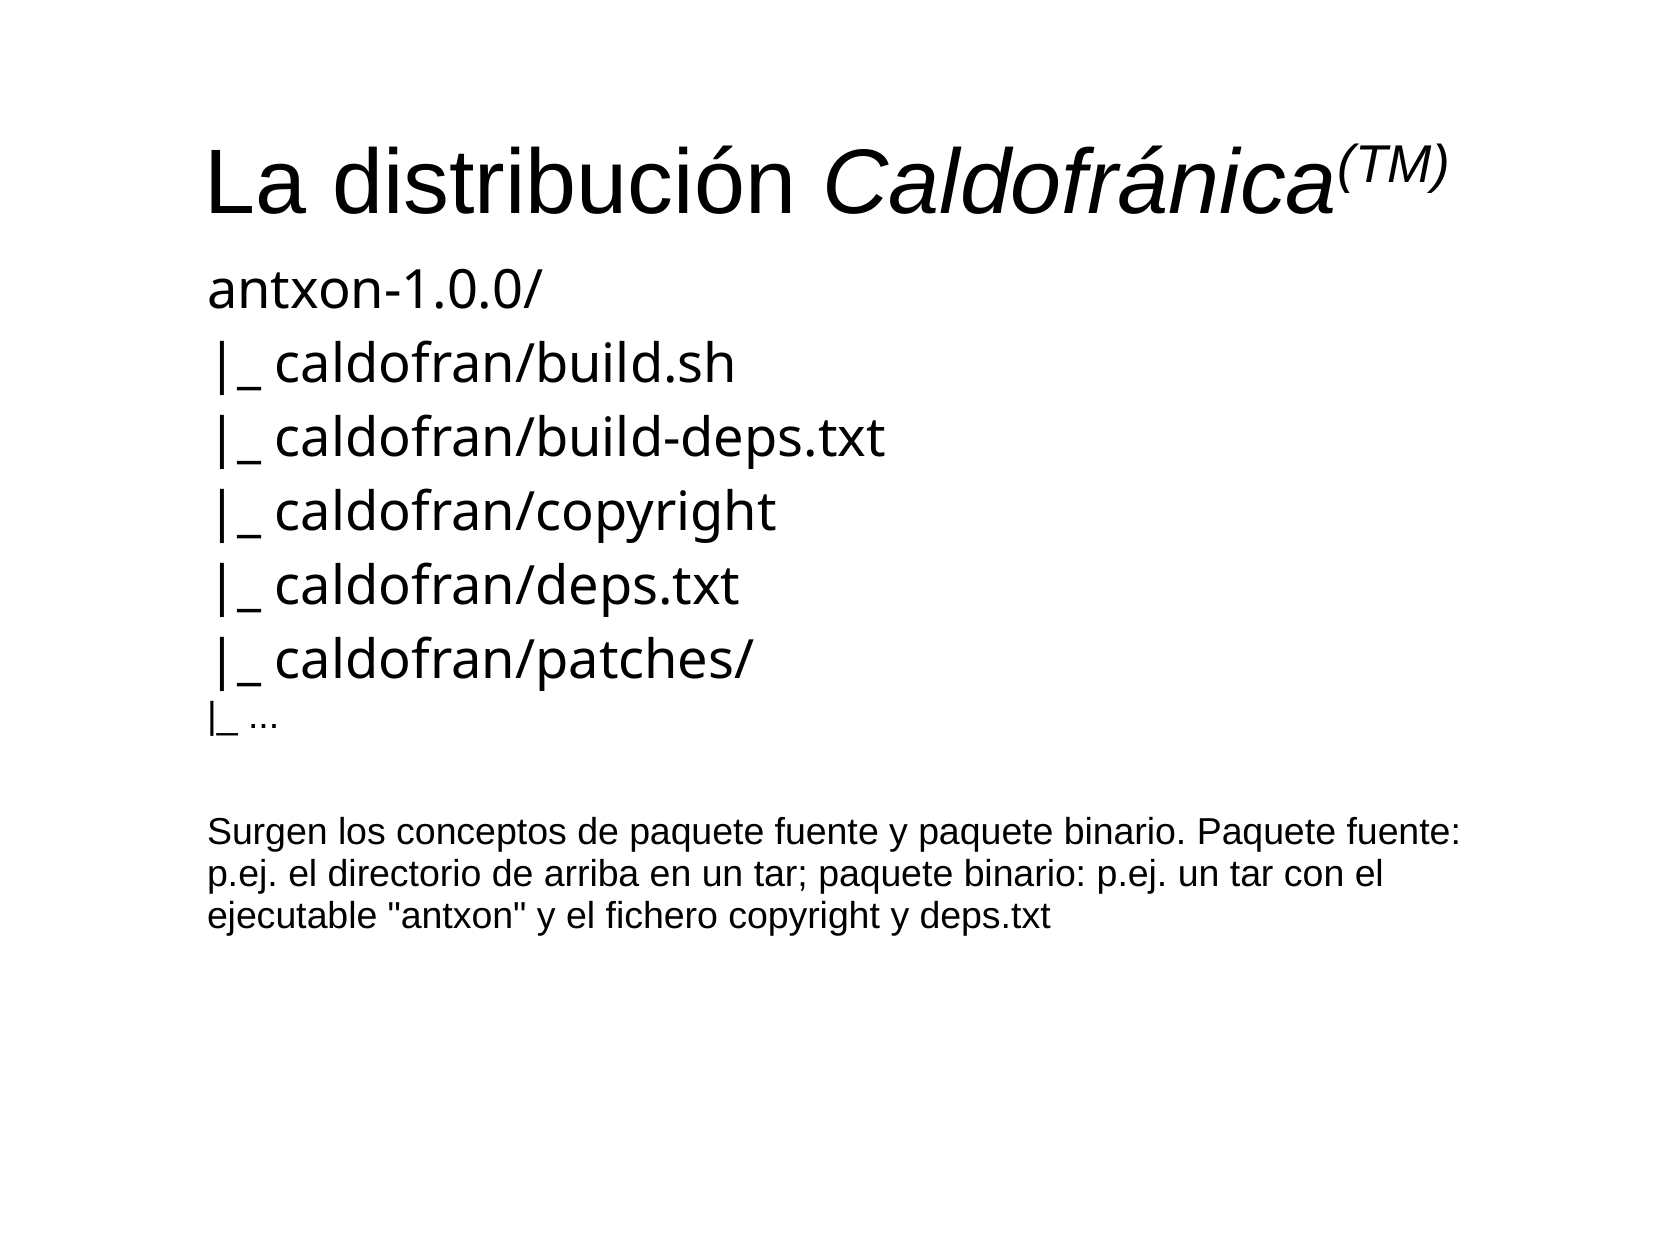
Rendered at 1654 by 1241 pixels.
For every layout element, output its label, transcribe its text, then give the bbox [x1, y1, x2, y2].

list antxon-1.0.0/ |_ caldofran/build.sh |_ caldofran/build-deps.txt |_ caldofran/copyright |_ caldofran/deps.txt |_ caldofran/patches/ |_ ... Surgen los conceptos de paquete fuente y paquete binario. Paquete fuente: p.ej. el directorio de arriba en un tar; paquete binario: p.ej. un tar con el ejecutable "antxon" y el fichero copyright y deps.txt [121, 243, 1534, 1172]
title La distribución Caldofránica(TM) [121, 102, 1534, 243]
